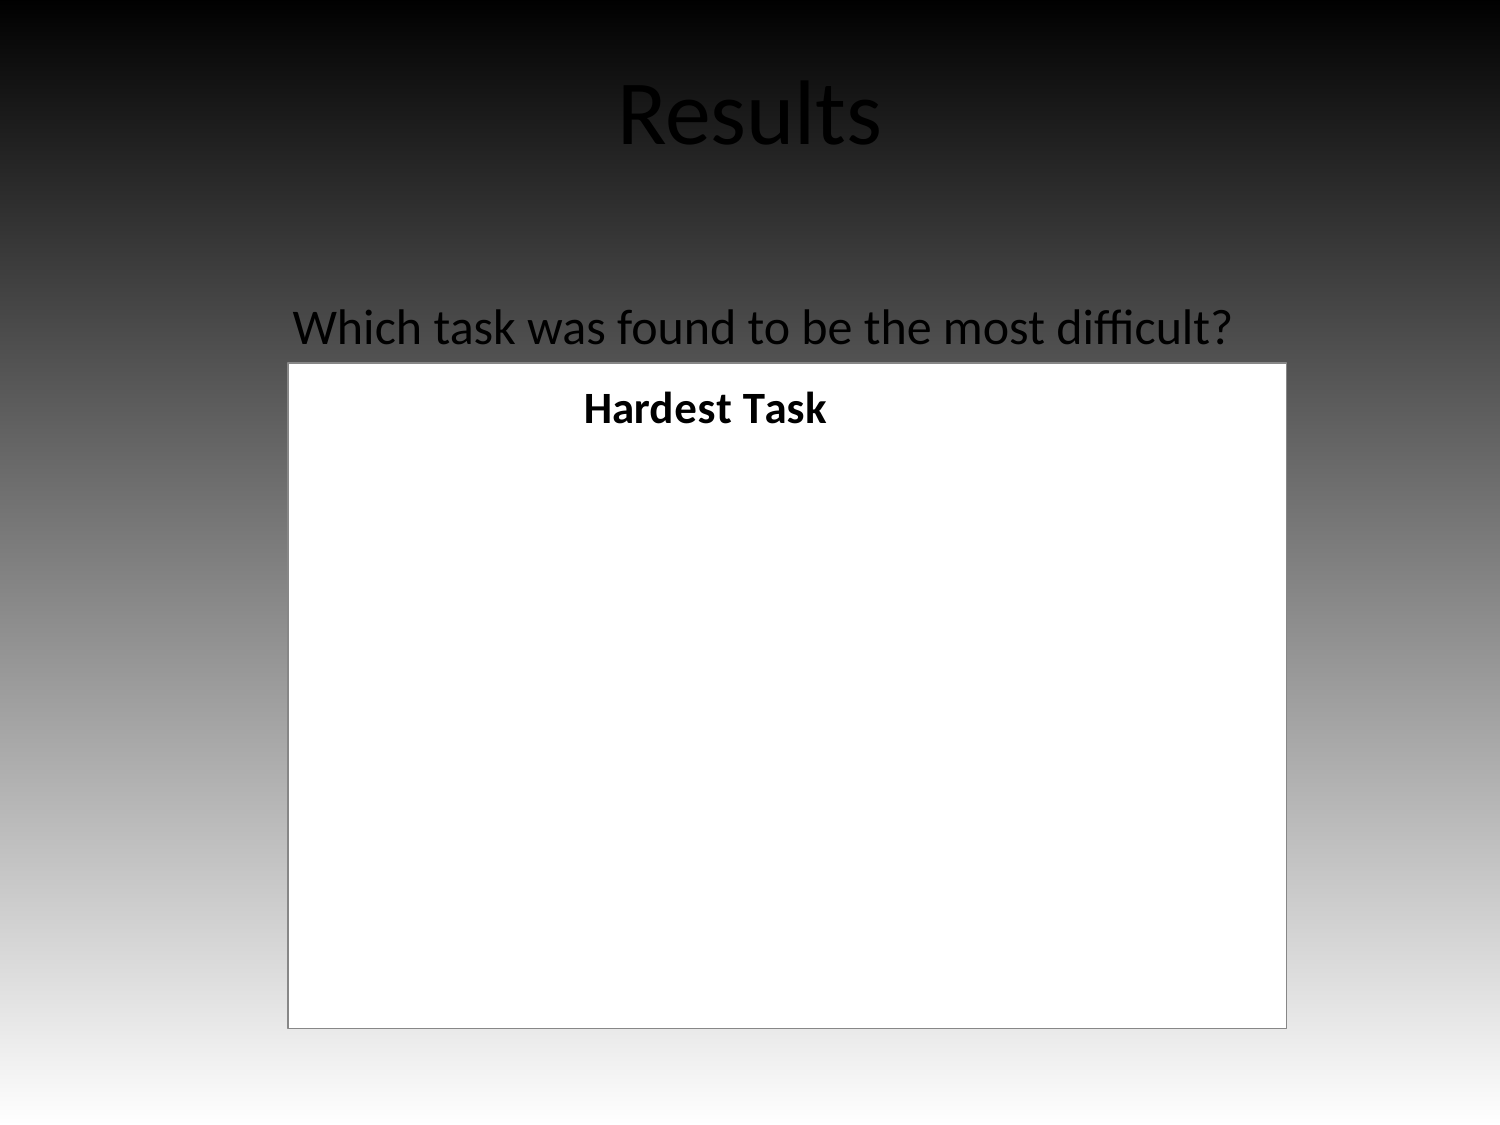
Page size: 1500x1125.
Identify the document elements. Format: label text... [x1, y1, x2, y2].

chart [287, 363, 1288, 1030]
text_box Which task was found to be the most difficult? [225, 287, 1313, 363]
title Results [75, 45, 1425, 233]
